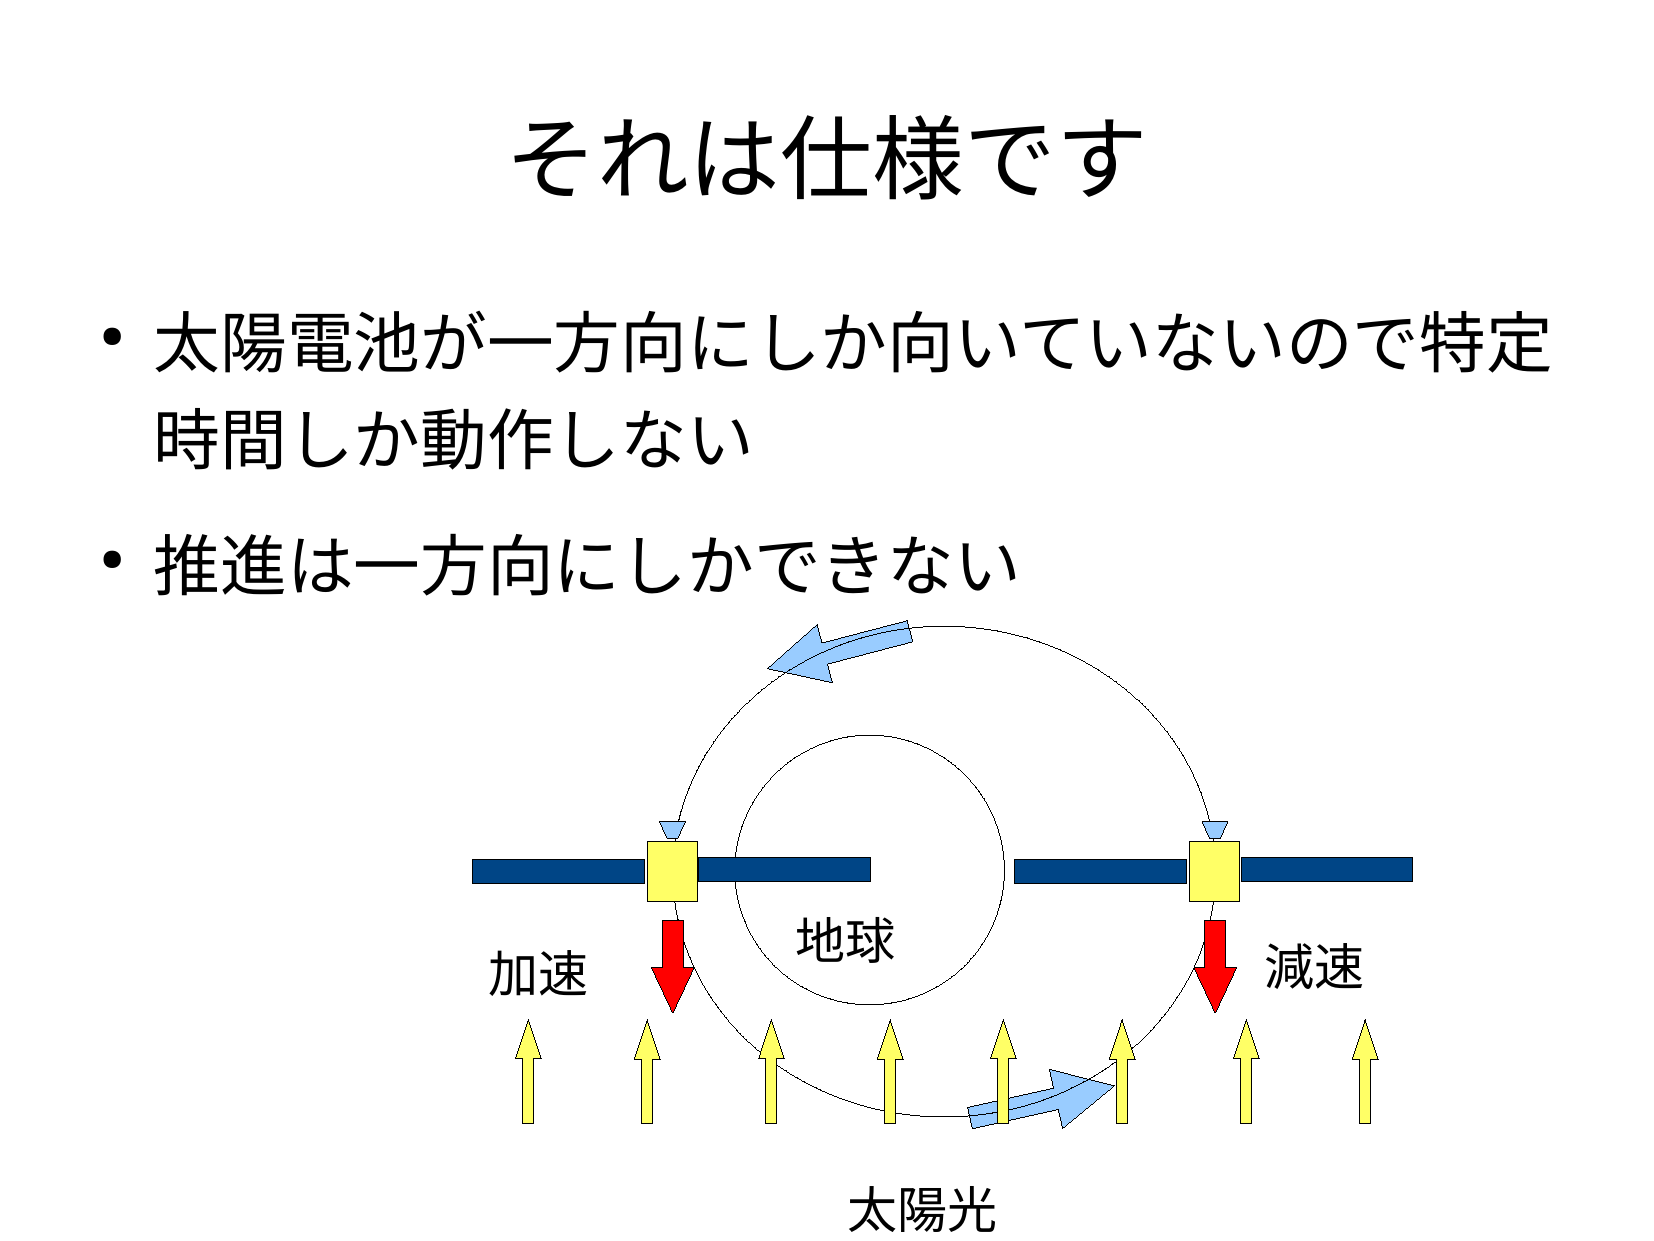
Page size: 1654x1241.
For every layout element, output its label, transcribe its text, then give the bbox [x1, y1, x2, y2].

text_box [1241, 857, 1413, 882]
text_box 地球 [781, 893, 954, 986]
text_box [472, 859, 645, 884]
text_box [659, 821, 686, 839]
text_box 減速 [1249, 919, 1423, 1012]
text_box [1233, 1019, 1260, 1124]
text_box [634, 1019, 661, 1124]
text_box [647, 735, 1005, 976]
text_box [767, 620, 913, 683]
text_box [800, 986, 939, 1005]
text_box [651, 920, 694, 1013]
text_box 加速 [473, 927, 647, 1019]
text_box [877, 1019, 904, 1124]
text_box [1014, 859, 1187, 884]
text_box [1194, 920, 1237, 1013]
text_box [515, 1019, 542, 1124]
text_box [1202, 821, 1228, 839]
text_box [1189, 841, 1240, 902]
text_box [1352, 1019, 1379, 1124]
text_box [758, 1019, 785, 1124]
text_box [967, 1019, 1115, 1129]
text_box [1109, 1019, 1136, 1124]
text_box 太陽光 [832, 1163, 1072, 1241]
title それは仕様です [82, 56, 1571, 250]
list 太陽電池が一方向にしか向いていないので特定時間しか動作しない 推進は一方向にしかできない [82, 290, 1571, 1109]
